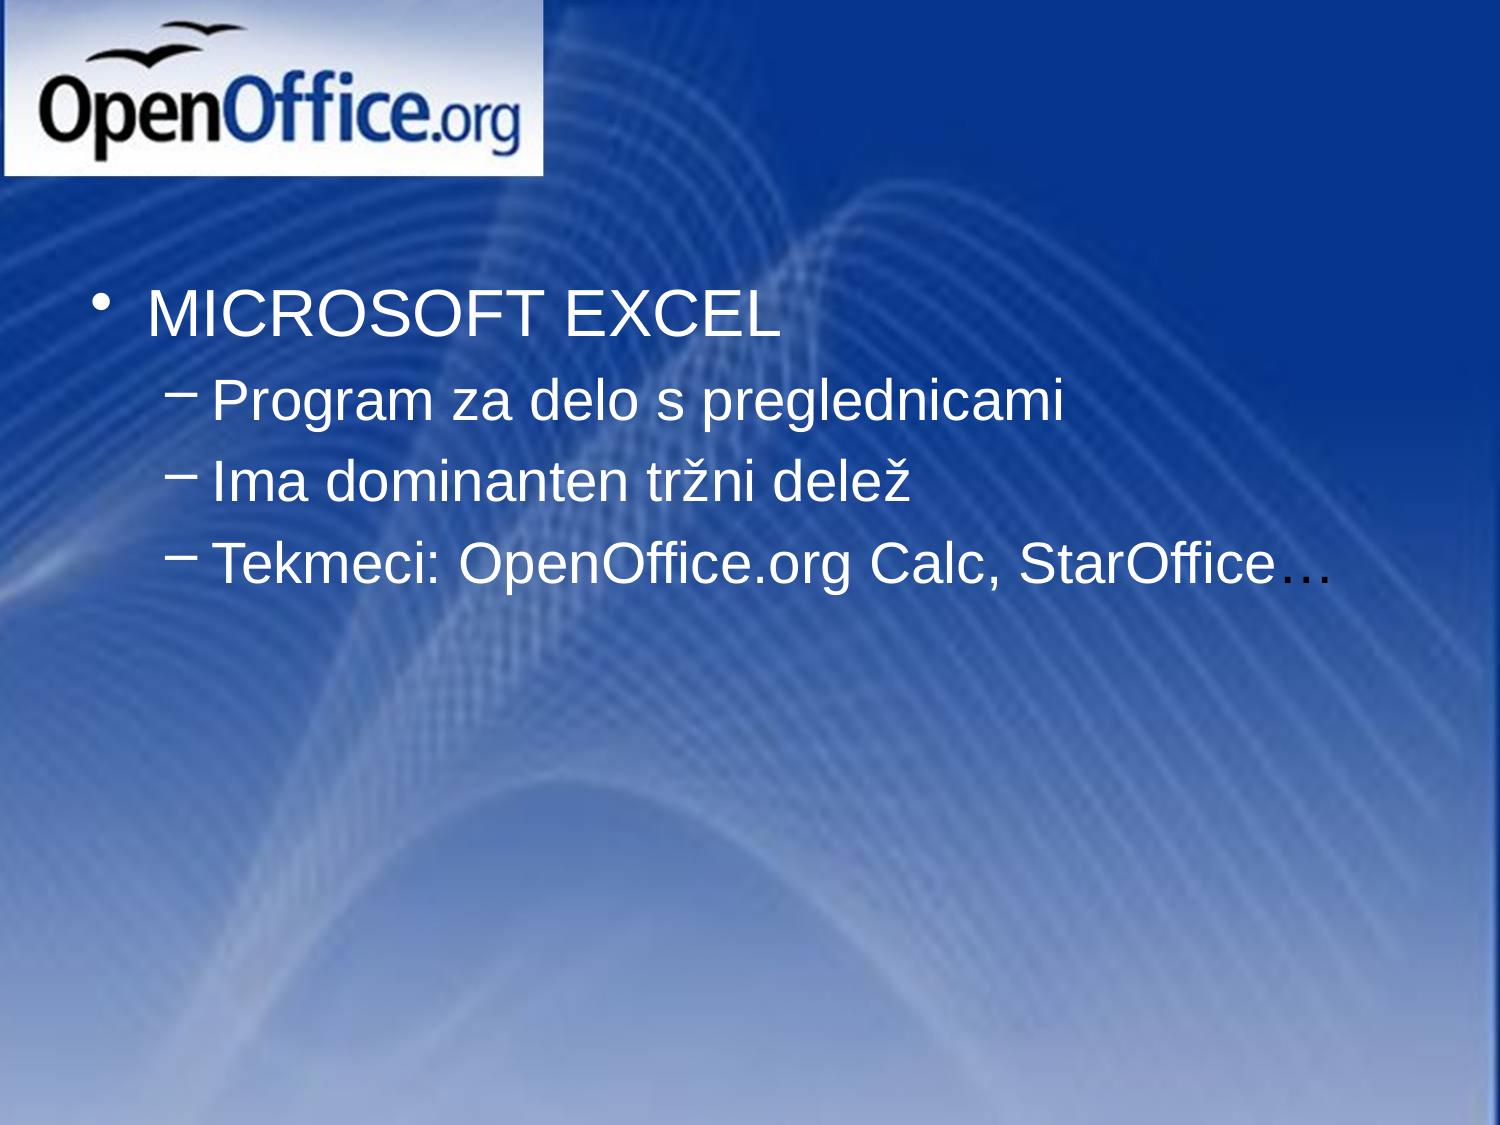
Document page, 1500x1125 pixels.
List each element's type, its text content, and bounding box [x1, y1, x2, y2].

list MICROSOFT EXCEL Program za delo s preglednicami Ima dominanten tržni delež Tekmeci: OpenOffice.org Calc, StarOffice… [75, 262, 1425, 1005]
picture [0, 0, 1500, 1125]
